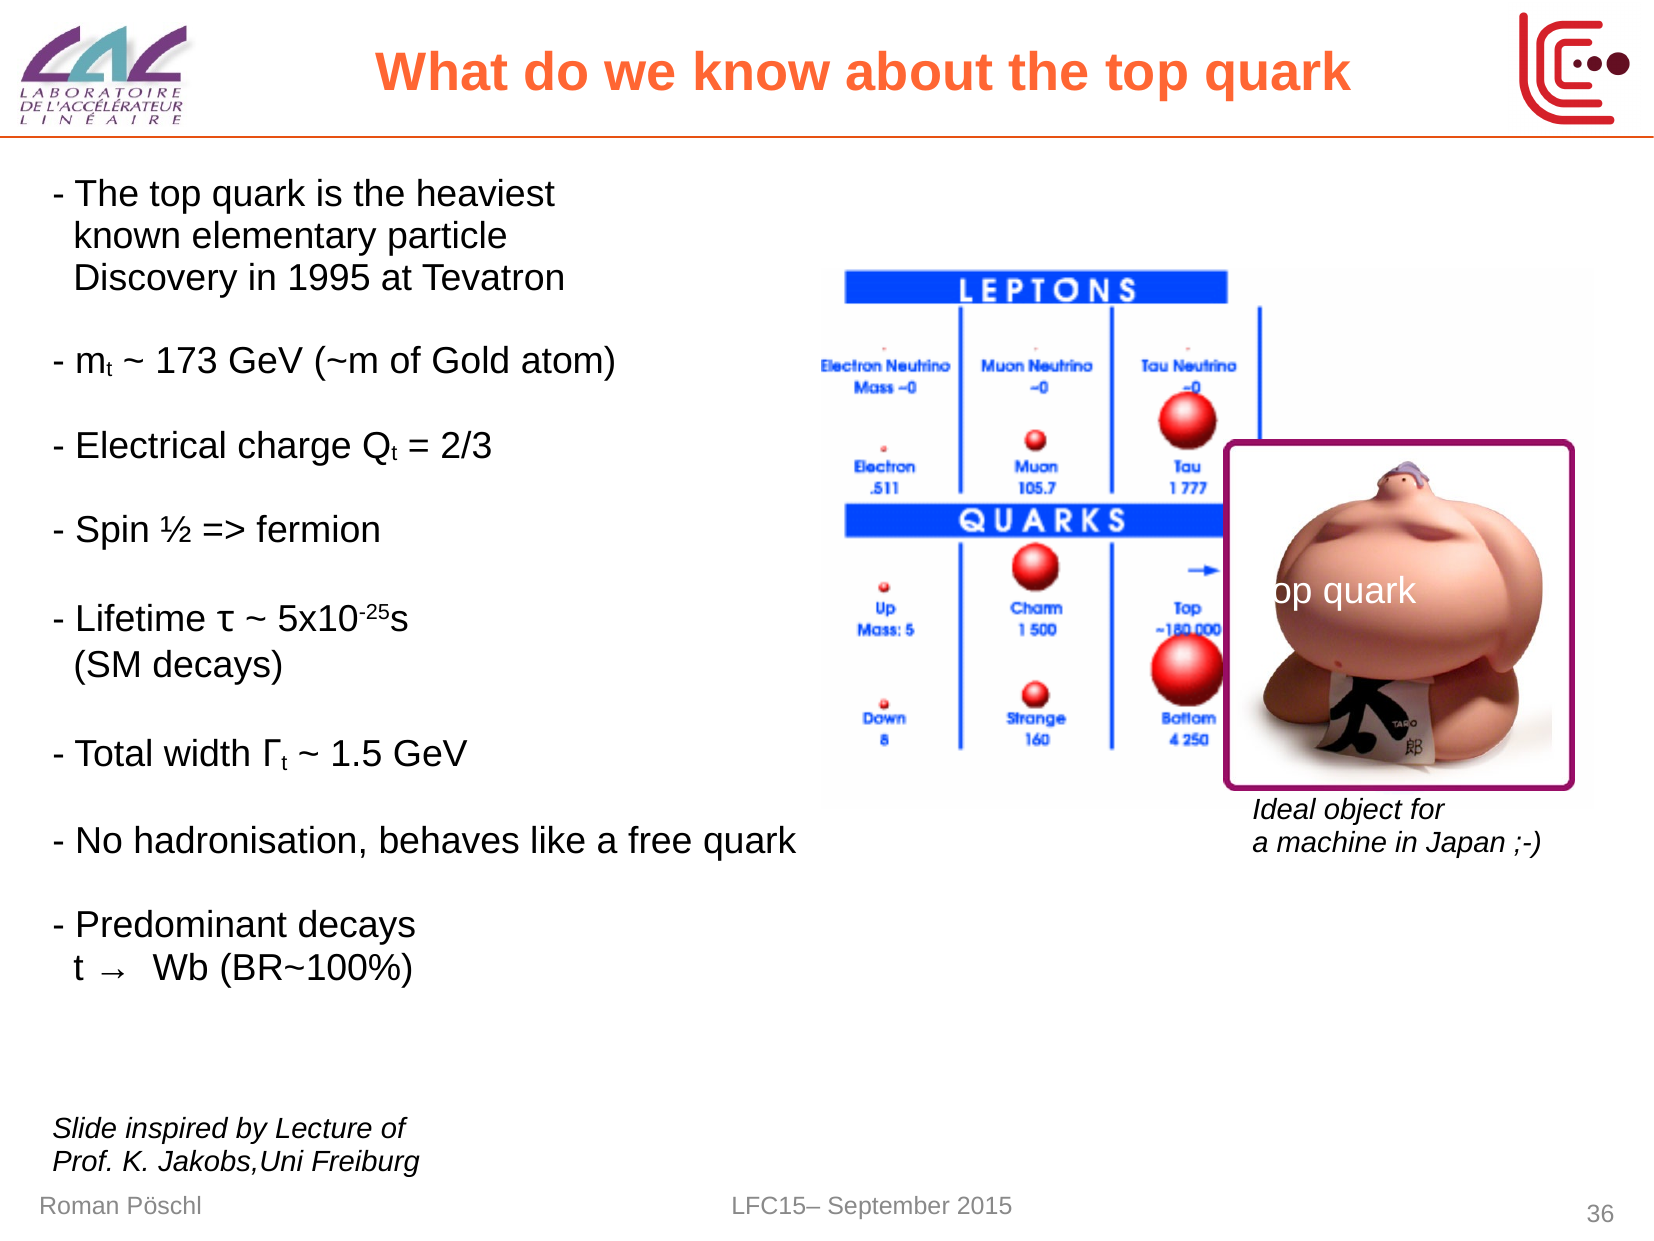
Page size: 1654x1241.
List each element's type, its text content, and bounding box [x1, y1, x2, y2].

text_box Ideal object for a machine in Japan ;-) [1237, 785, 1613, 961]
picture [1508, 2, 1641, 135]
picture [17, 22, 199, 127]
title What do we know about the top quark [128, 29, 1617, 113]
picture [826, 268, 1594, 809]
text_box - The top quark is the heaviest known elementary particle Discovery in 1995 at Tevatron - mt ~ 173 GeV (~m of Gold atom) - Electrical charge Qt = 2/3 - Spin ½ => fermion - Lifetime τ ~ 5x10-25s (SM decays) - Total width Γt ~ 1.5 GeV - No hadronisation, behaves like a free quark - Predominant decays t → Wb (BR~100%) [37, 164, 826, 1223]
text_box Top quark [1237, 562, 1552, 636]
